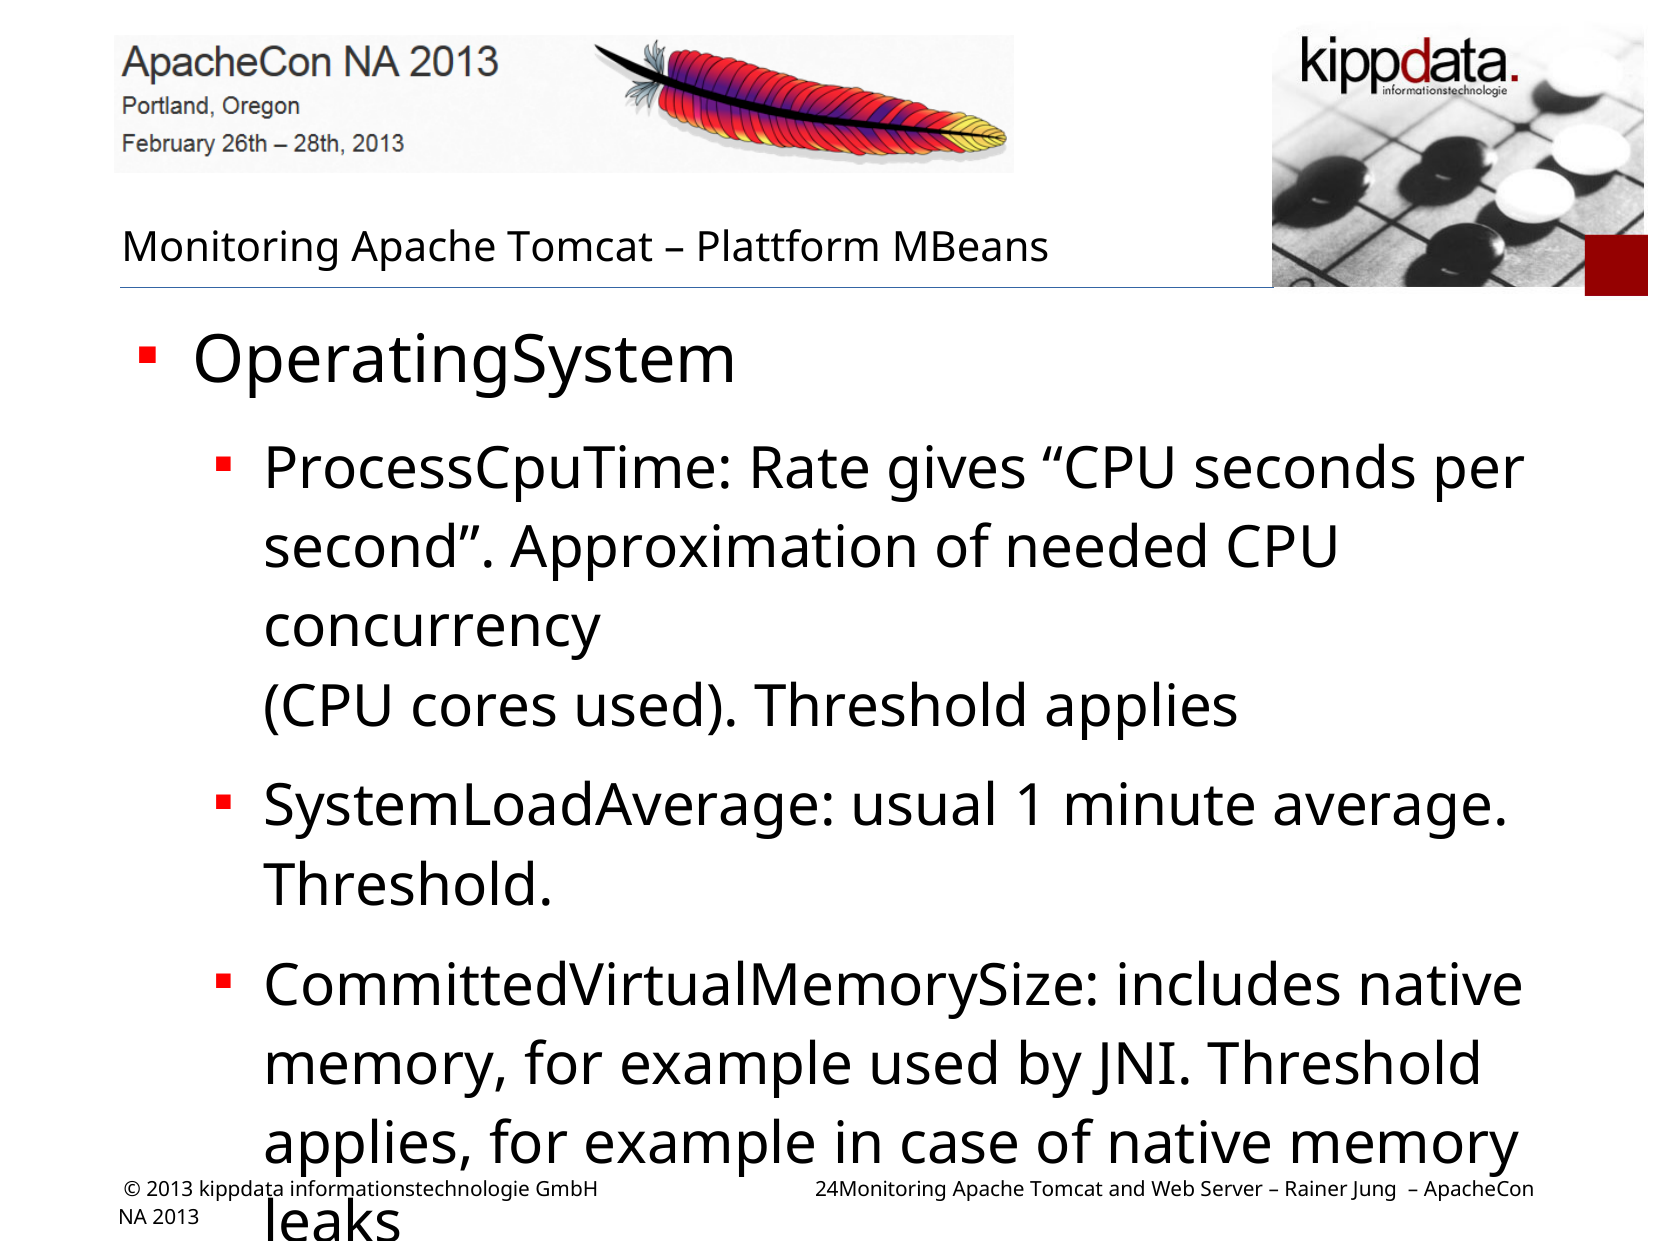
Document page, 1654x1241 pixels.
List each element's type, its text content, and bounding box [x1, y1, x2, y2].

title Monitoring Apache Tomcat – Plattform MBeans [121, 204, 1242, 286]
list OperatingSystem ProcessCpuTime: Rate gives “CPU seconds per second”. Approximation of needed CPU concurrency (CPU cores used). Threshold applies SystemLoadAverage: usual 1 minute average. Threshold. CommittedVirtualMemorySize: includes native memory, for example used by JNI. Threshold applies, for example in case of native memory leaks Open/MaxFileDescriptorCount: useful to check FD limits. Quotient gives percentage used of allowed FDs [121, 311, 1534, 1173]
picture [114, 35, 1014, 173]
picture [1272, 5, 1648, 302]
